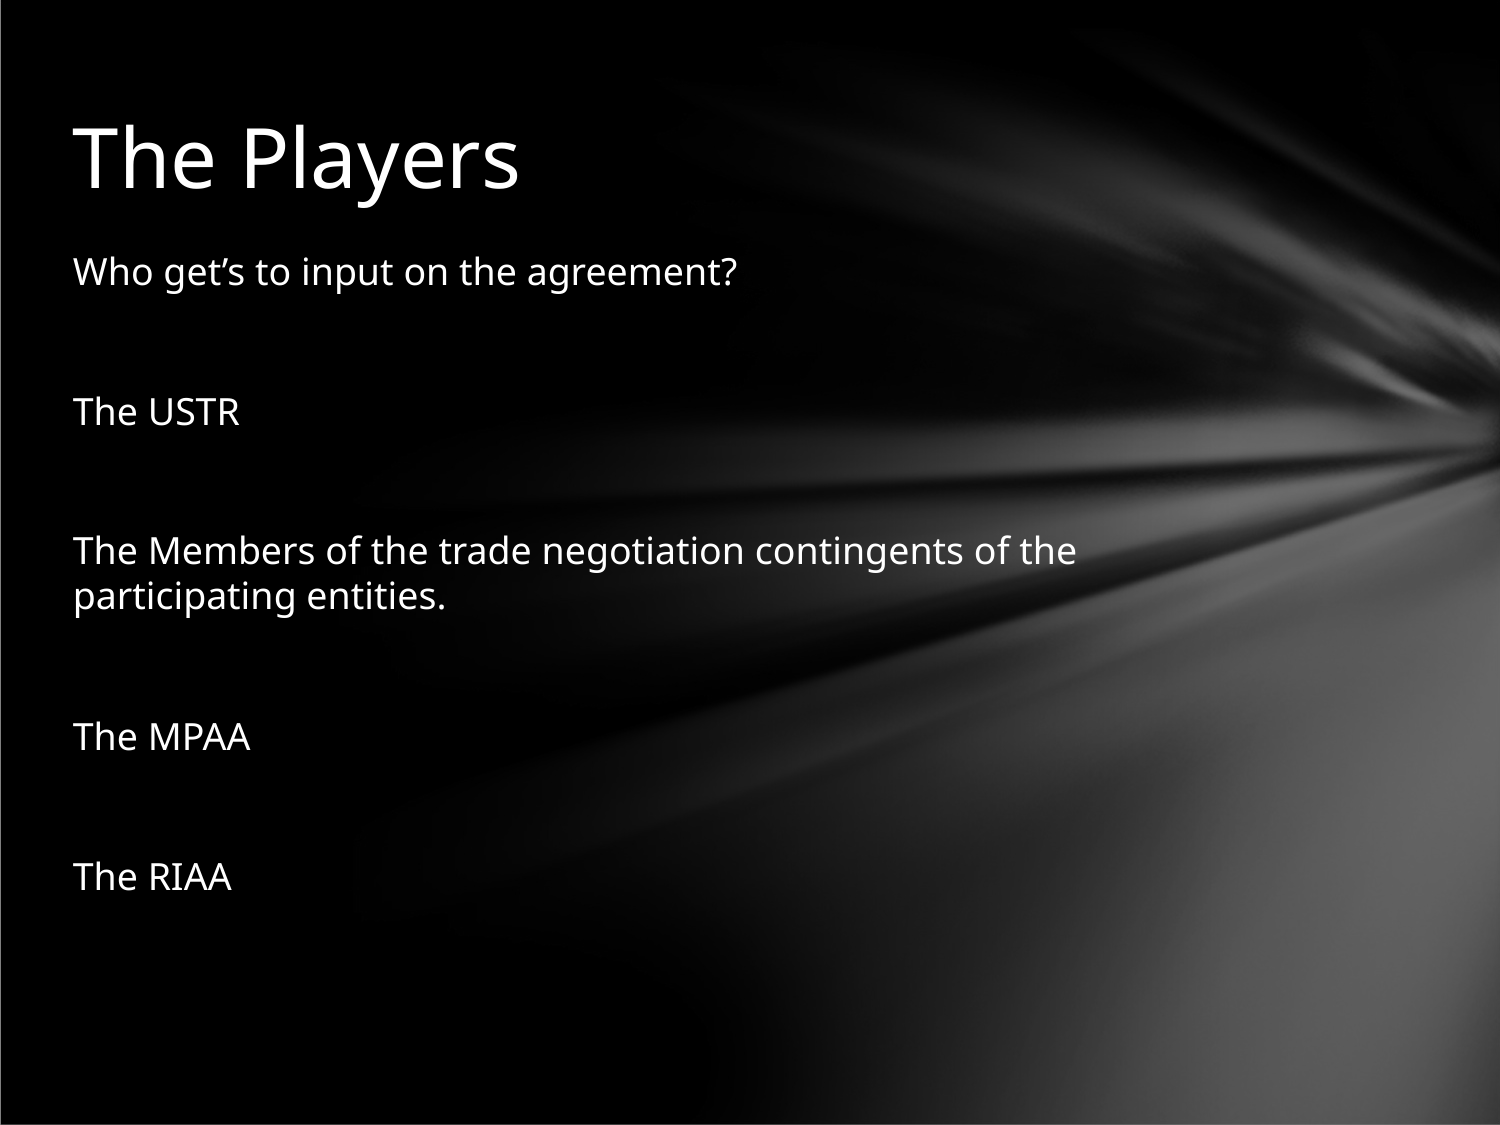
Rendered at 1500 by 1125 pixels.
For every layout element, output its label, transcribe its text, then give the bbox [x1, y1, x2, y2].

title The Players [57, 37, 1318, 213]
picture [0, 0, 1500, 1125]
list Who get’s to input on the agreement? The USTR The Members of the trade negotiation contingents of the participating entities. The MPAA The RIAA [57, 240, 1318, 1016]
